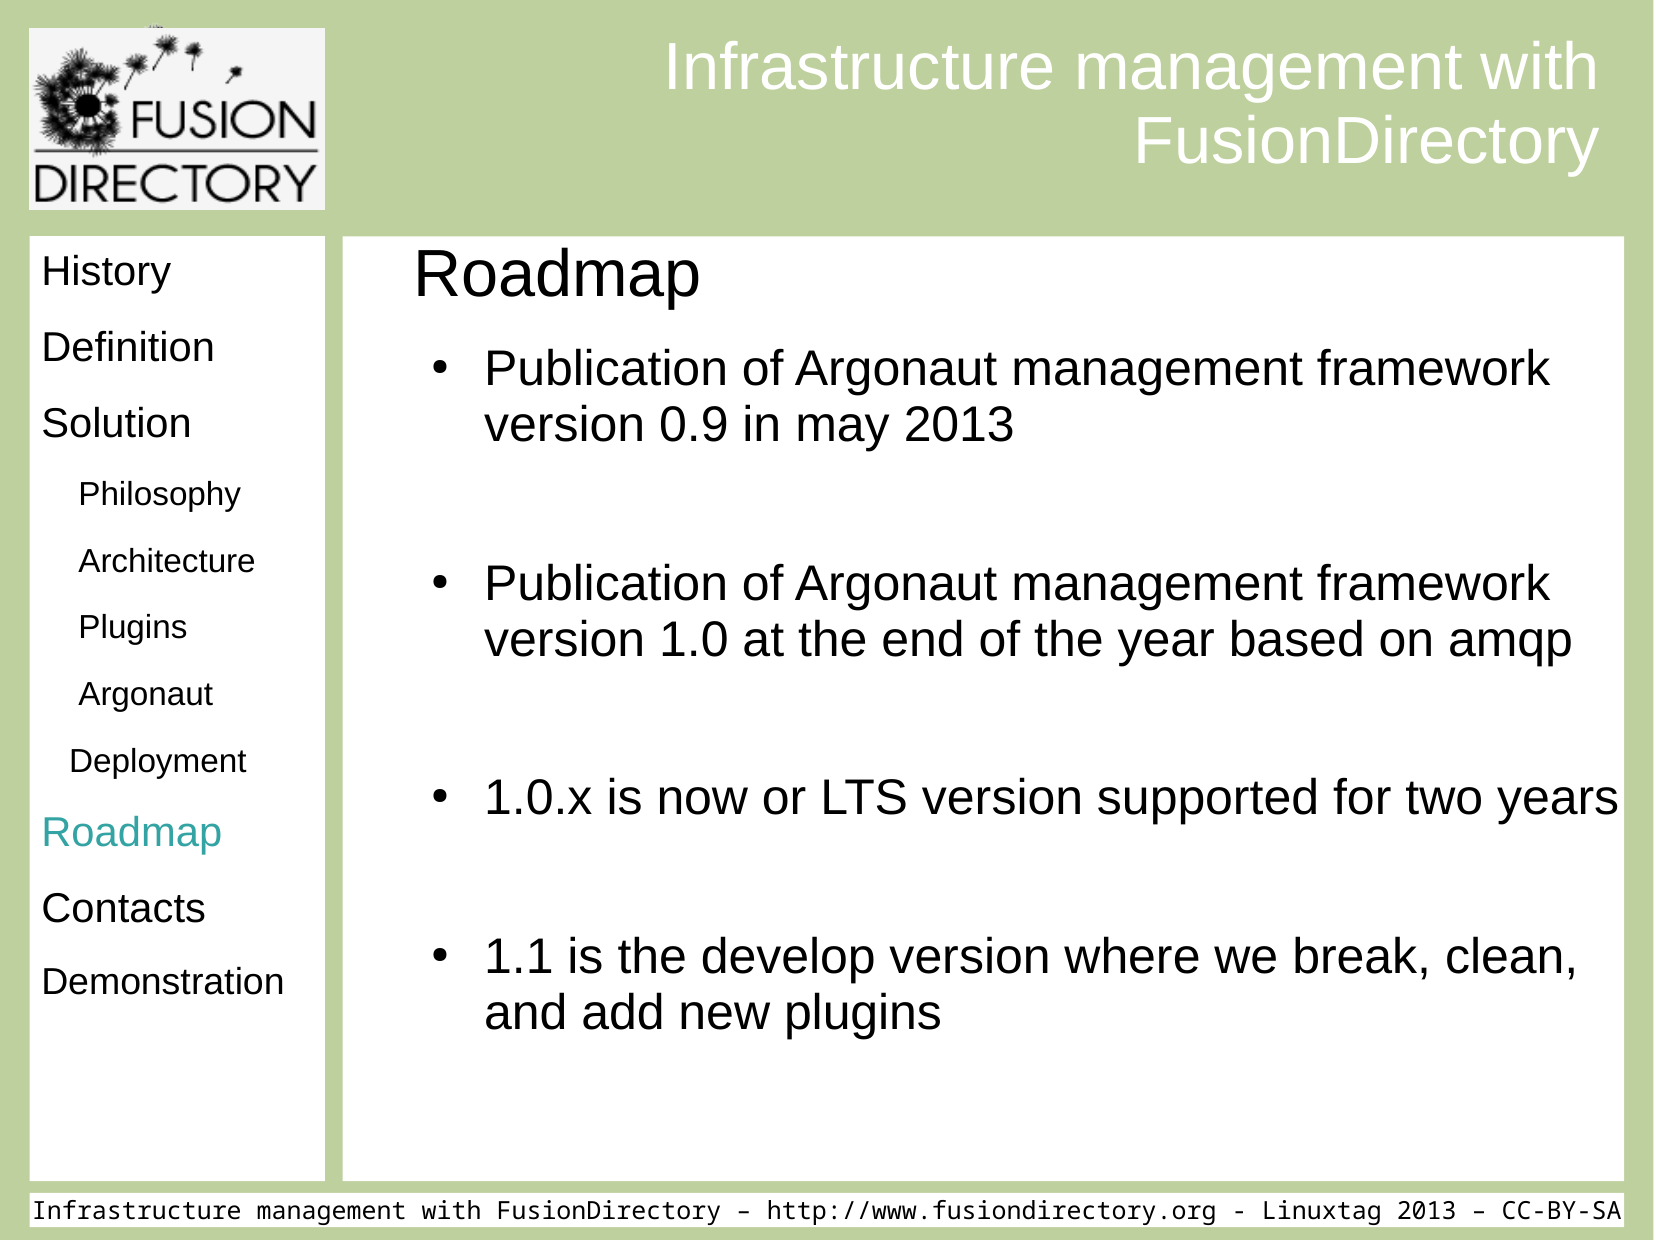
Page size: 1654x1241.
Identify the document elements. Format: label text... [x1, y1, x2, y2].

picture [29, 17, 325, 210]
list History Definition Solution Philosophy Architecture Plugins Argonaut Deployment Roadmap Contacts Demonstration [29, 236, 325, 1182]
list Roadmap Publication of Argonaut management framework version 0.9 in may 2013 Publication of Argonaut management framework version 1.0 at the end of the year based on amqp 1.0.x is now or LTS version supported for two years 1.1 is the develop version where we break, clean, and add new plugins [342, 236, 1625, 1182]
title Infrastructure management with FusionDirectory [277, 0, 1601, 208]
